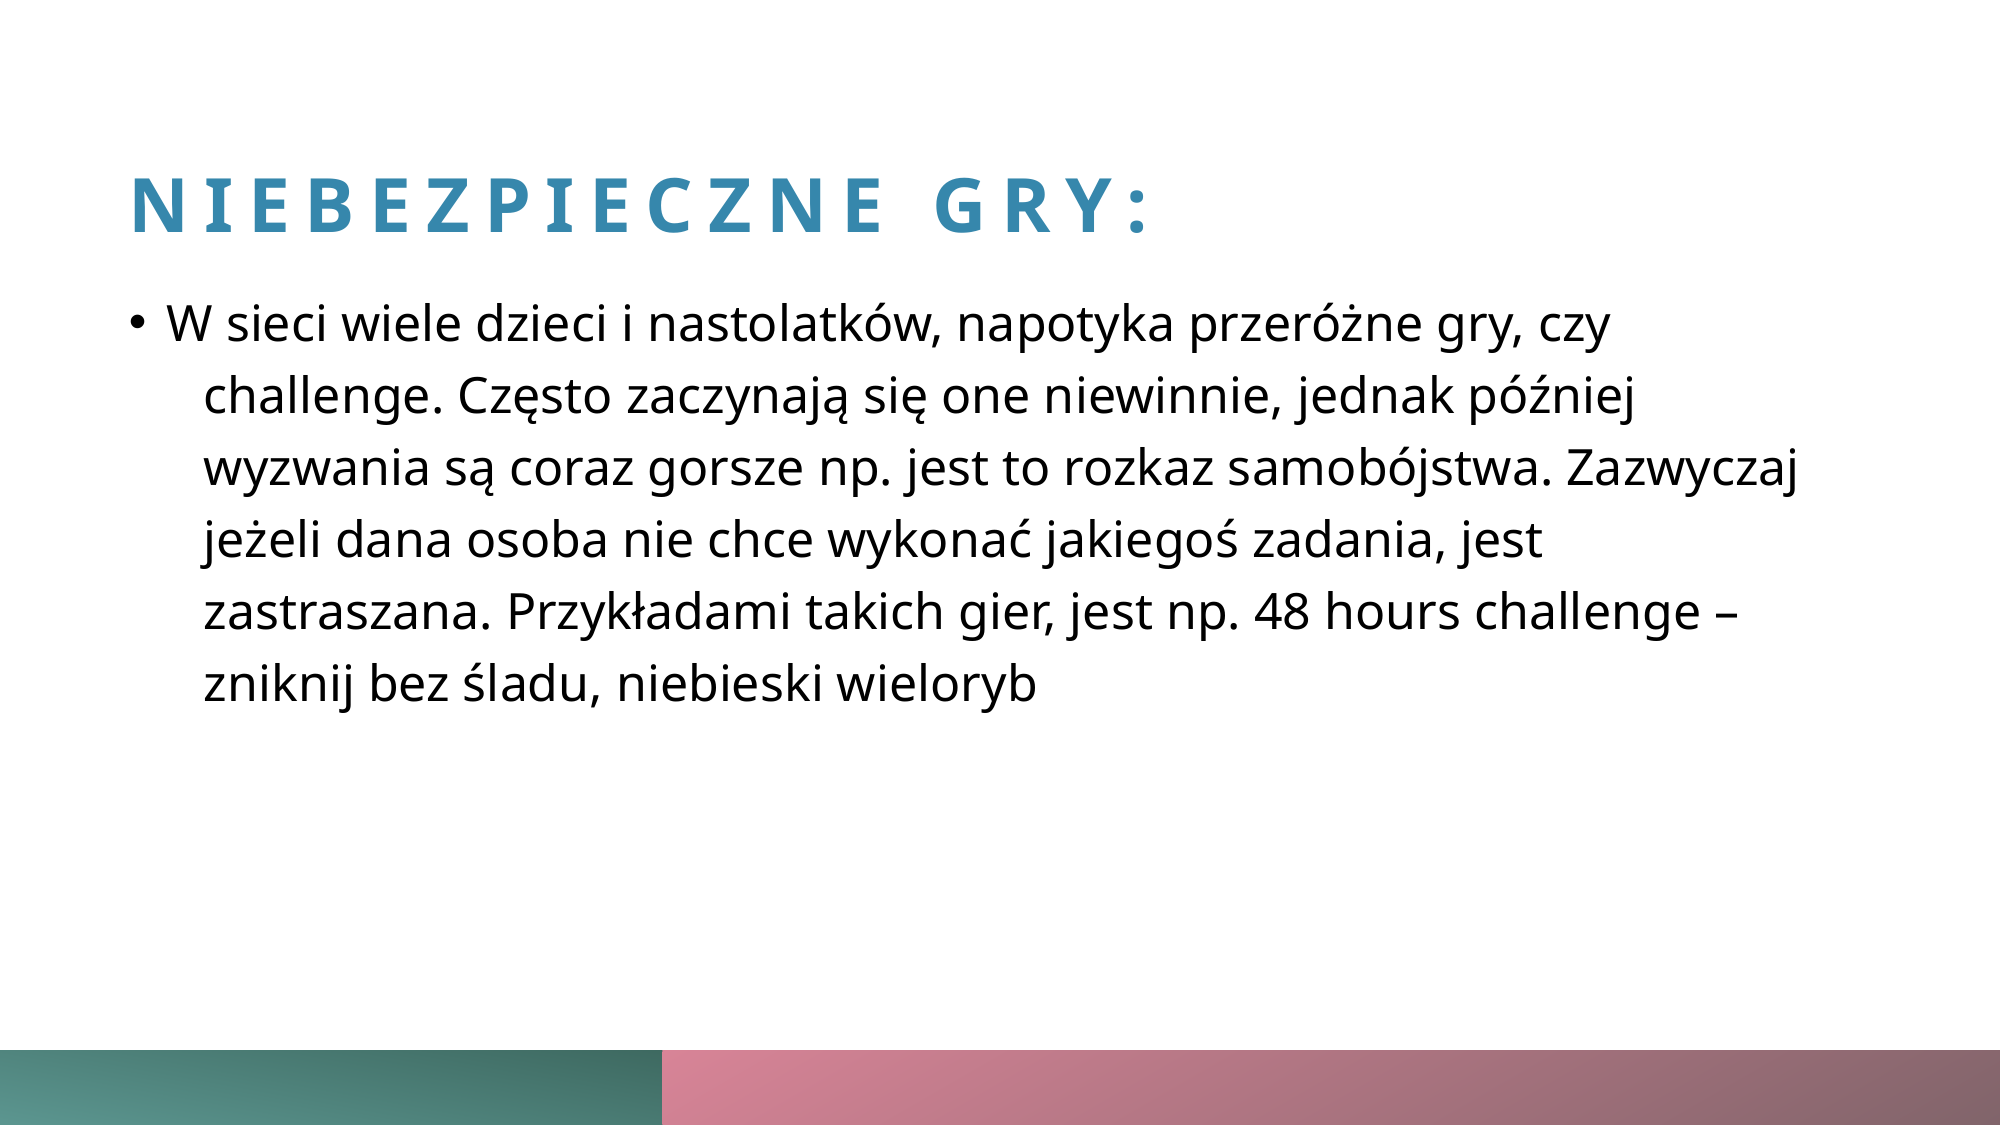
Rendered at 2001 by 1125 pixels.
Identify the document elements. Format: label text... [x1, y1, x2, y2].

title Niebezpieczne gry: [128, 44, 1809, 248]
list W sieci wiele dzieci i nastolatków, napotyka przeróżne gry, czy challenge. Często zaczynają się one niewinnie, jednak później wyzwania są coraz gorsze np. jest to rozkaz samobójstwa. Zazwyczaj jeżeli dana osoba nie chce wykonać jakiegoś zadania, jest zastraszana. Przykładami takich gier, jest np. 48 hours challenge – zniknij bez śladu, niebieski wieloryb [128, 279, 1809, 929]
